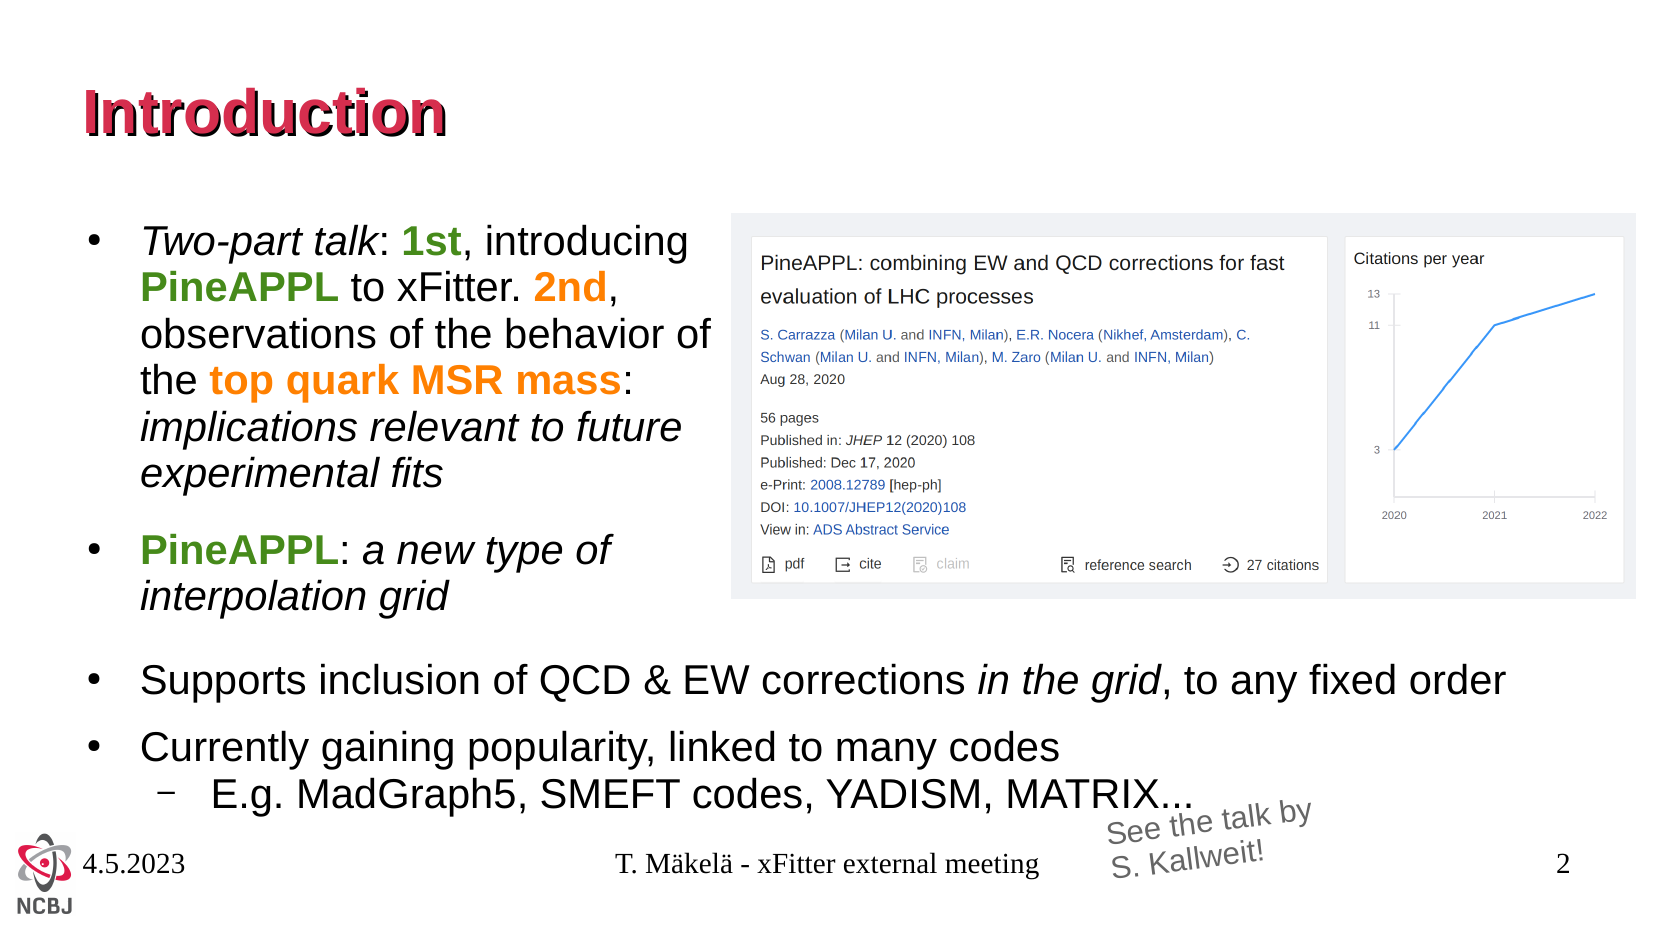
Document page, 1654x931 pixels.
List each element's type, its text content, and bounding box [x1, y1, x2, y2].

picture [731, 213, 1636, 599]
picture [15, 832, 76, 916]
text_box Supports inclusion of QCD & EW corrections in the grid, to any fixed order Currently gaining popularity, linked to many codes E.g. MadGraph5, SMEFT codes, YADISM, MATRIX... [54, 649, 1585, 898]
list Two-part talk: 1st, introducing PineAPPL to xFitter. 2nd, observations of the behavior of the top quark MSR mass: implications relevant to future experimental fits PineAPPL: a new type of interpolation grid [69, 217, 730, 649]
text_box See the talk by S. Kallweit! [1088, 781, 1342, 931]
title Introduction [82, 37, 1571, 193]
